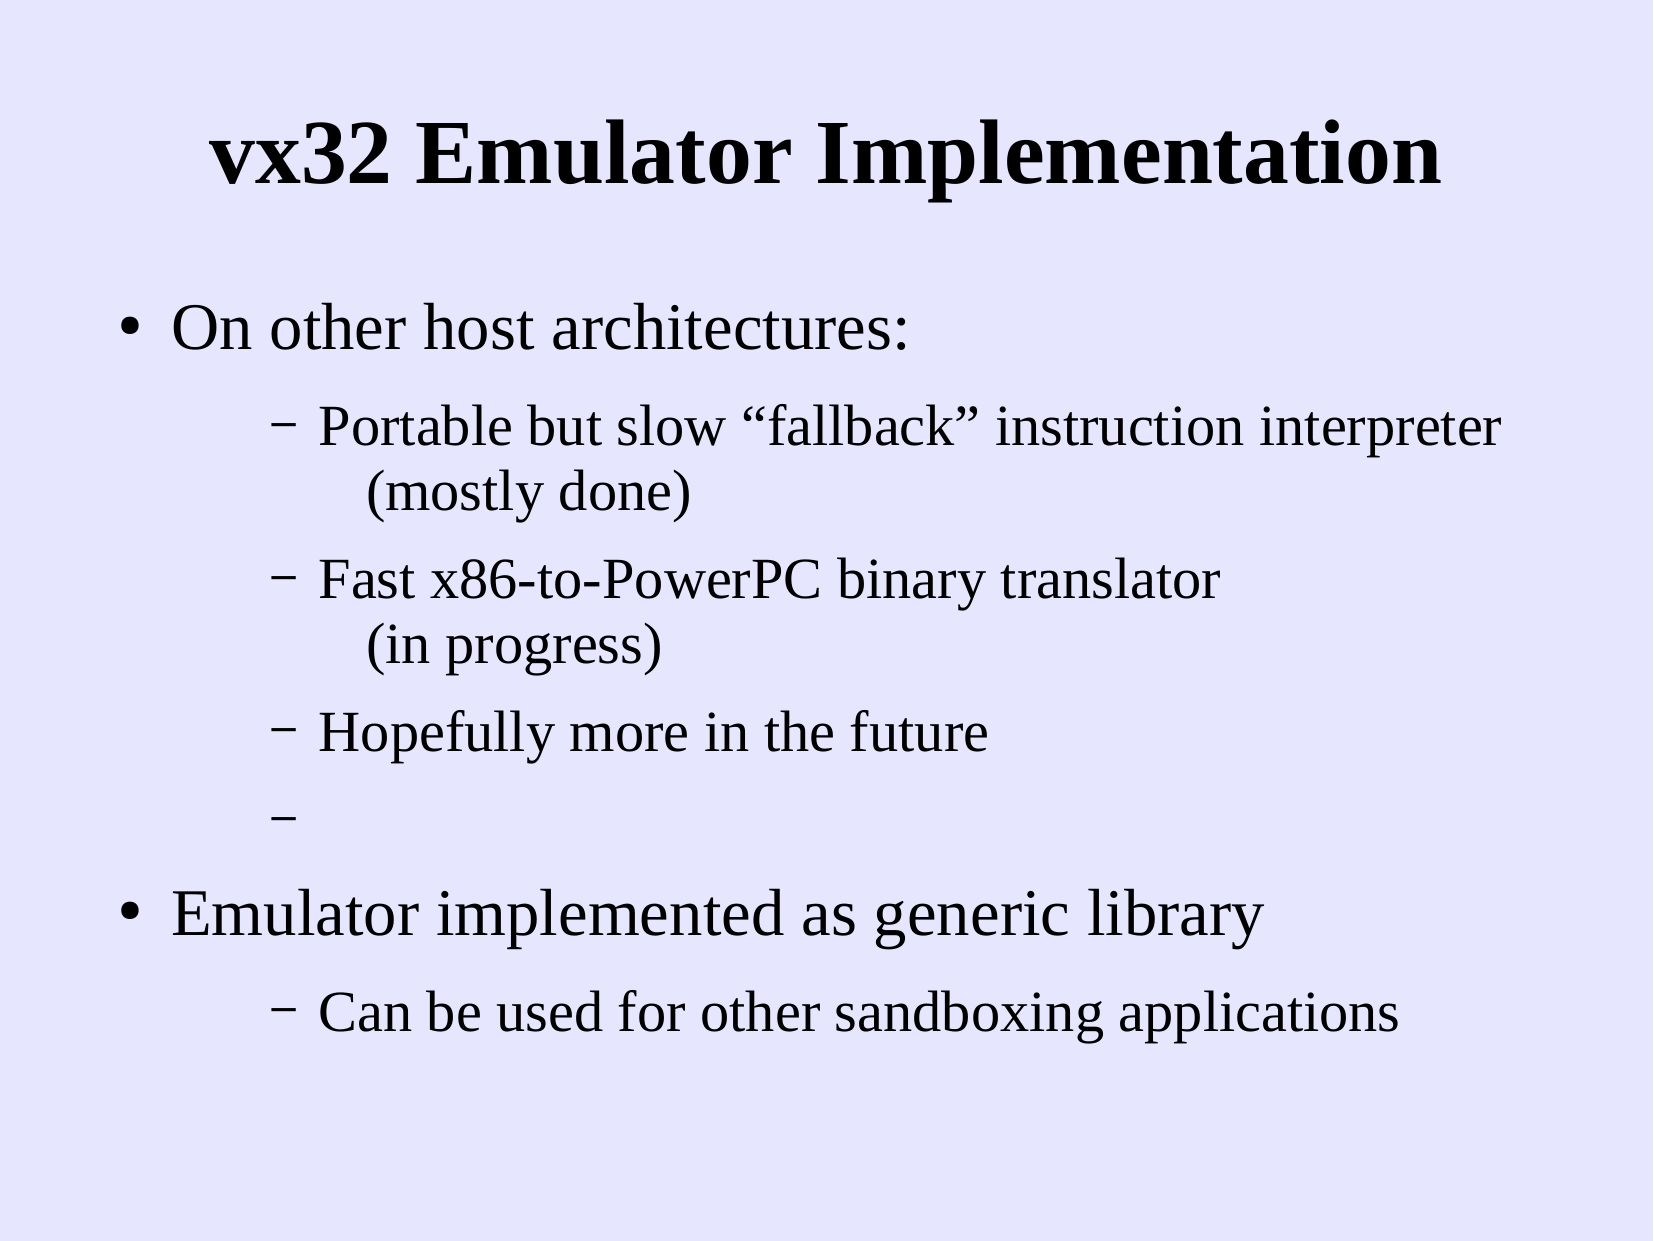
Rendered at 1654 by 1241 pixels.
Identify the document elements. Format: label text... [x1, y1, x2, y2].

title vx32 Emulator Implementation [82, 49, 1571, 257]
list On other host architectures: Portable but slow “fallback” instruction interpreter (mostly done) Fast x86-to-PowerPC binary translator (in progress) Hopefully more in the future Emulator implemented as generic library Can be used for other sandboxing applications [82, 290, 1571, 1109]
